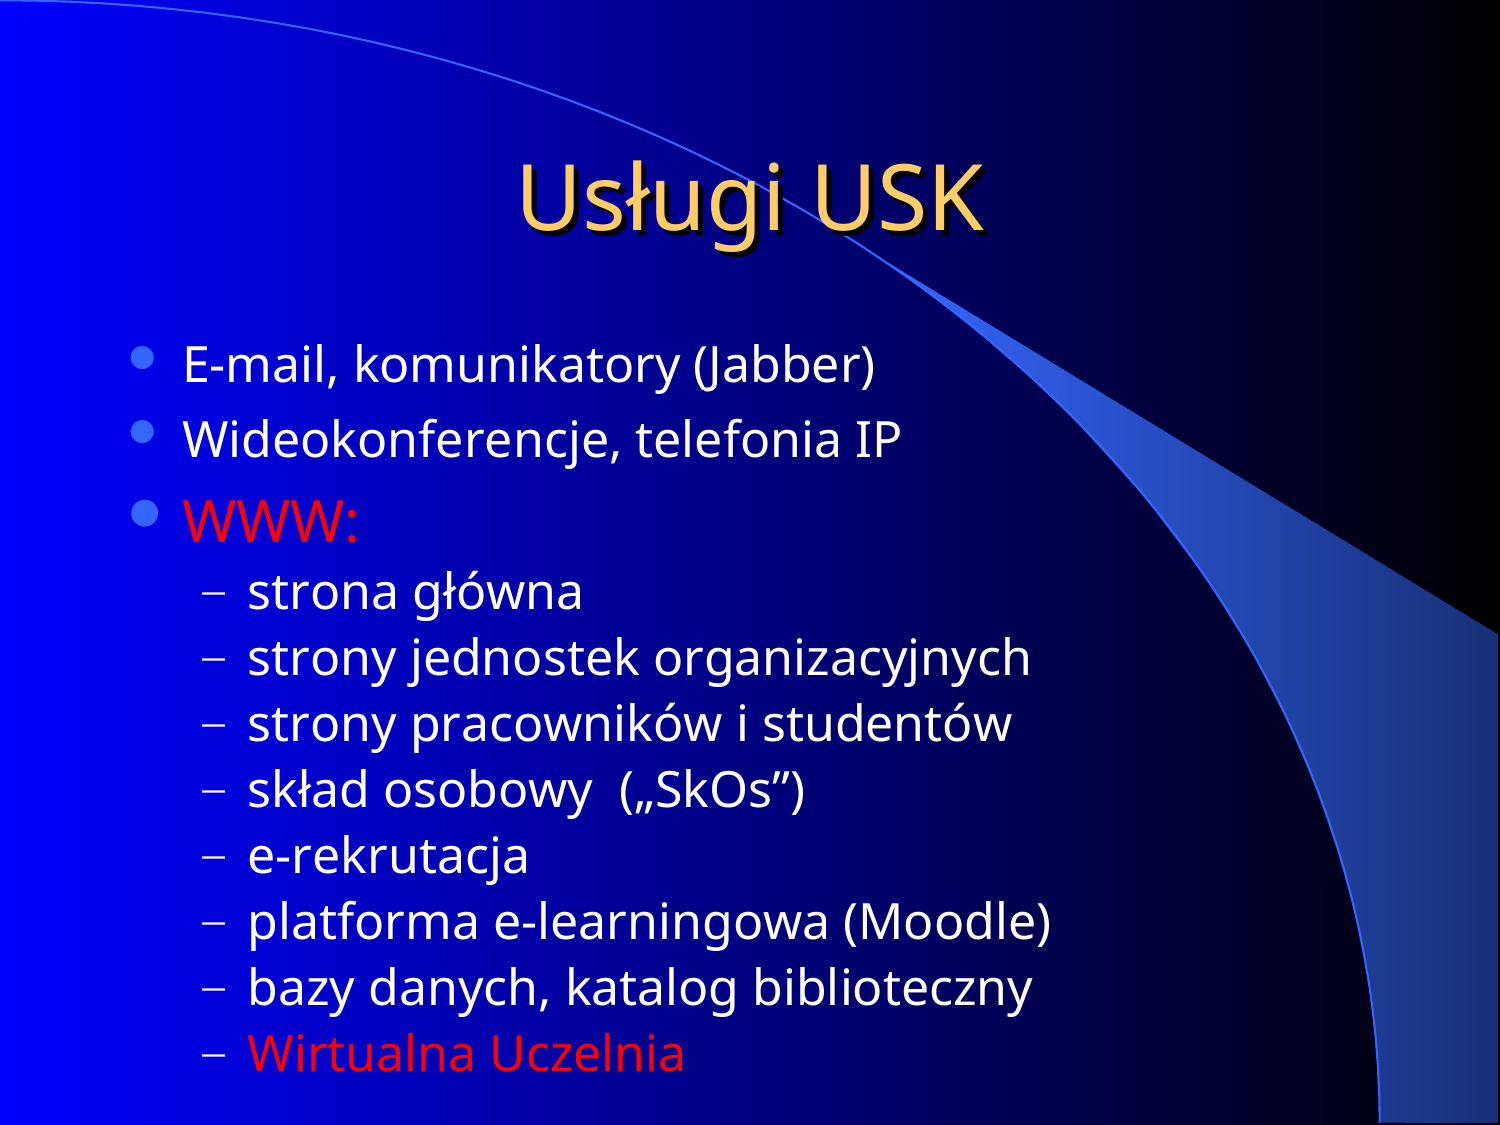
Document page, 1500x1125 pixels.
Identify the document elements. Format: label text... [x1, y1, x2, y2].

list E-mail, komunikatory (Jabber) Wideokonferencje, telefonia IP WWW: strona główna strony jednostek organizacyjnych strony pracowników i studentów skład osobowy („SkOs”) e-rekrutacja platforma e-learningowa (Moodle) bazy danych, katalog biblioteczny Wirtualna Uczelnia [112, 324, 1388, 1093]
title Usługi USK [112, 99, 1388, 288]
